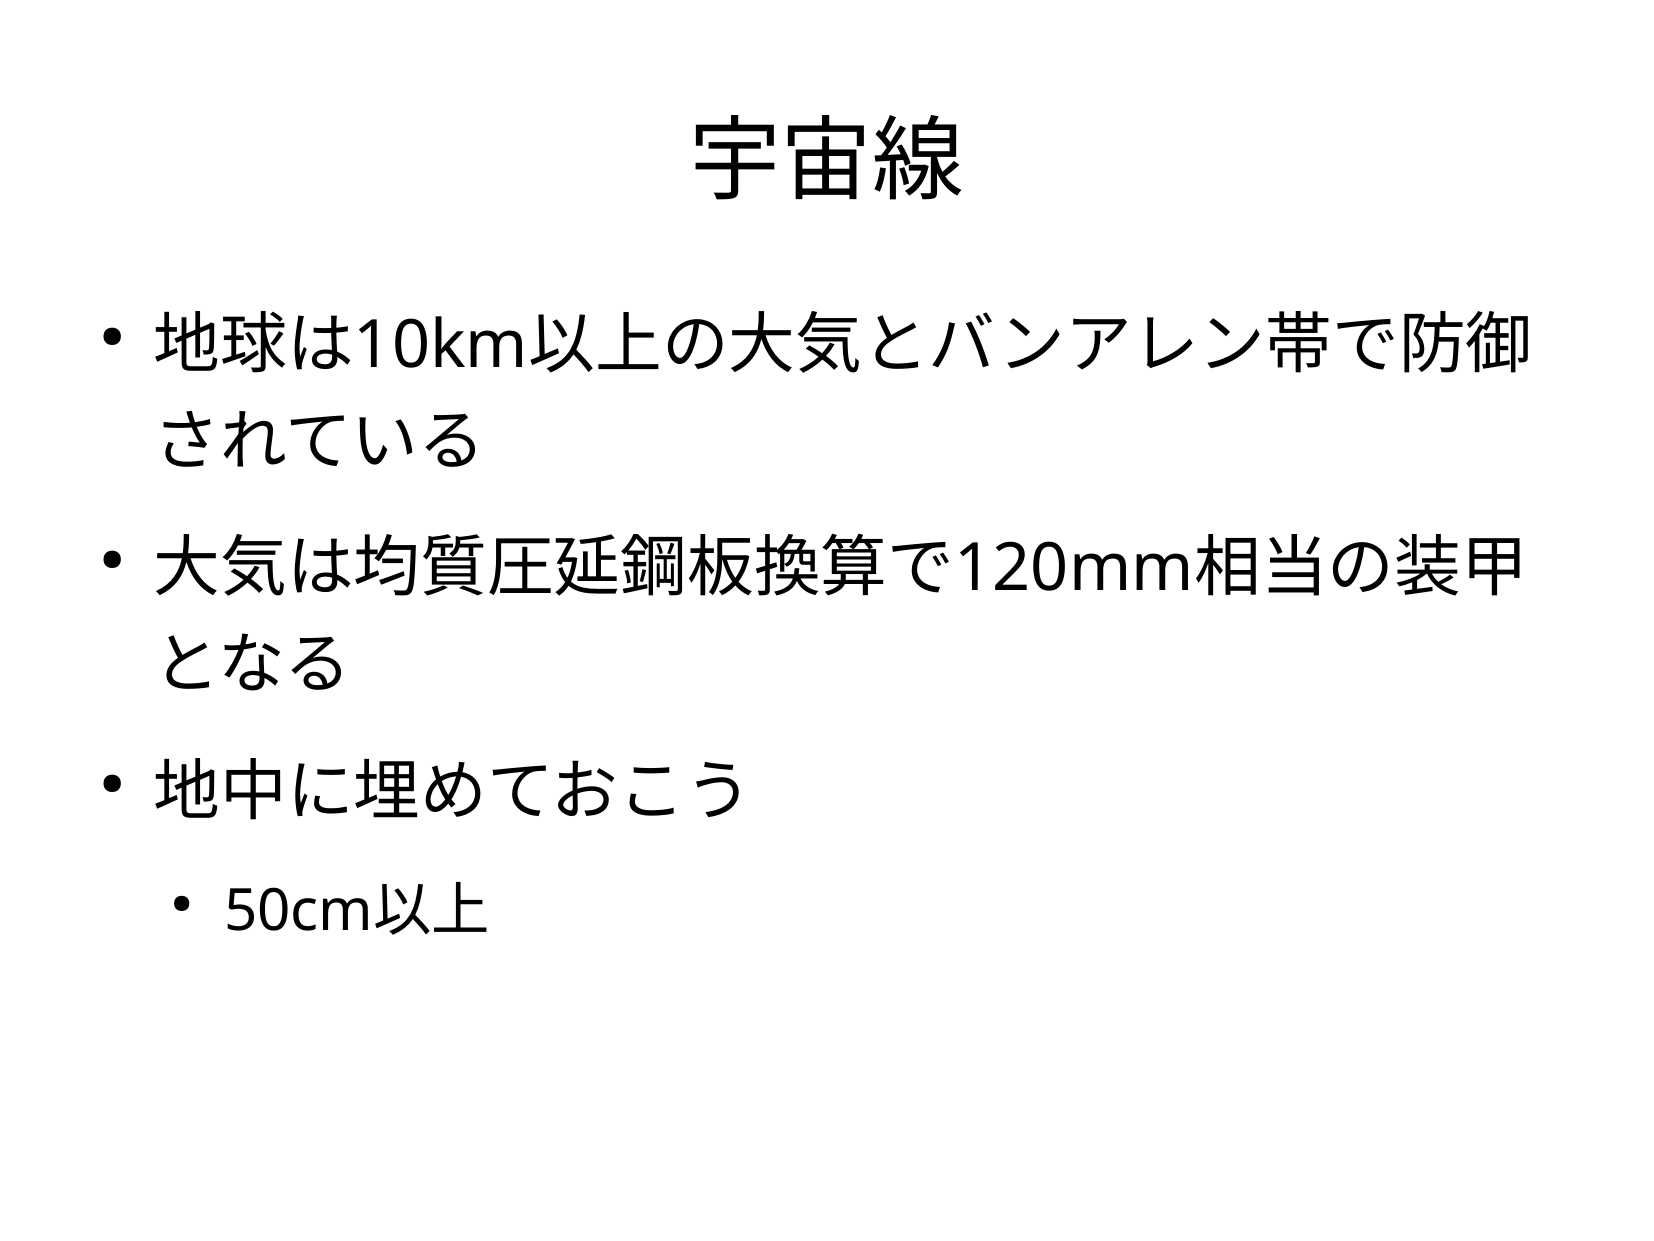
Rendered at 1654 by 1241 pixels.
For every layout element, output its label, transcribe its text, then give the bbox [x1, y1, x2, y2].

title 宇宙線 [82, 56, 1571, 250]
list 地球は10km以上の大気とバンアレン帯で防御されている 大気は均質圧延鋼板換算で120mm相当の装甲となる 地中に埋めておこう 50cm以上 [82, 290, 1571, 1109]
